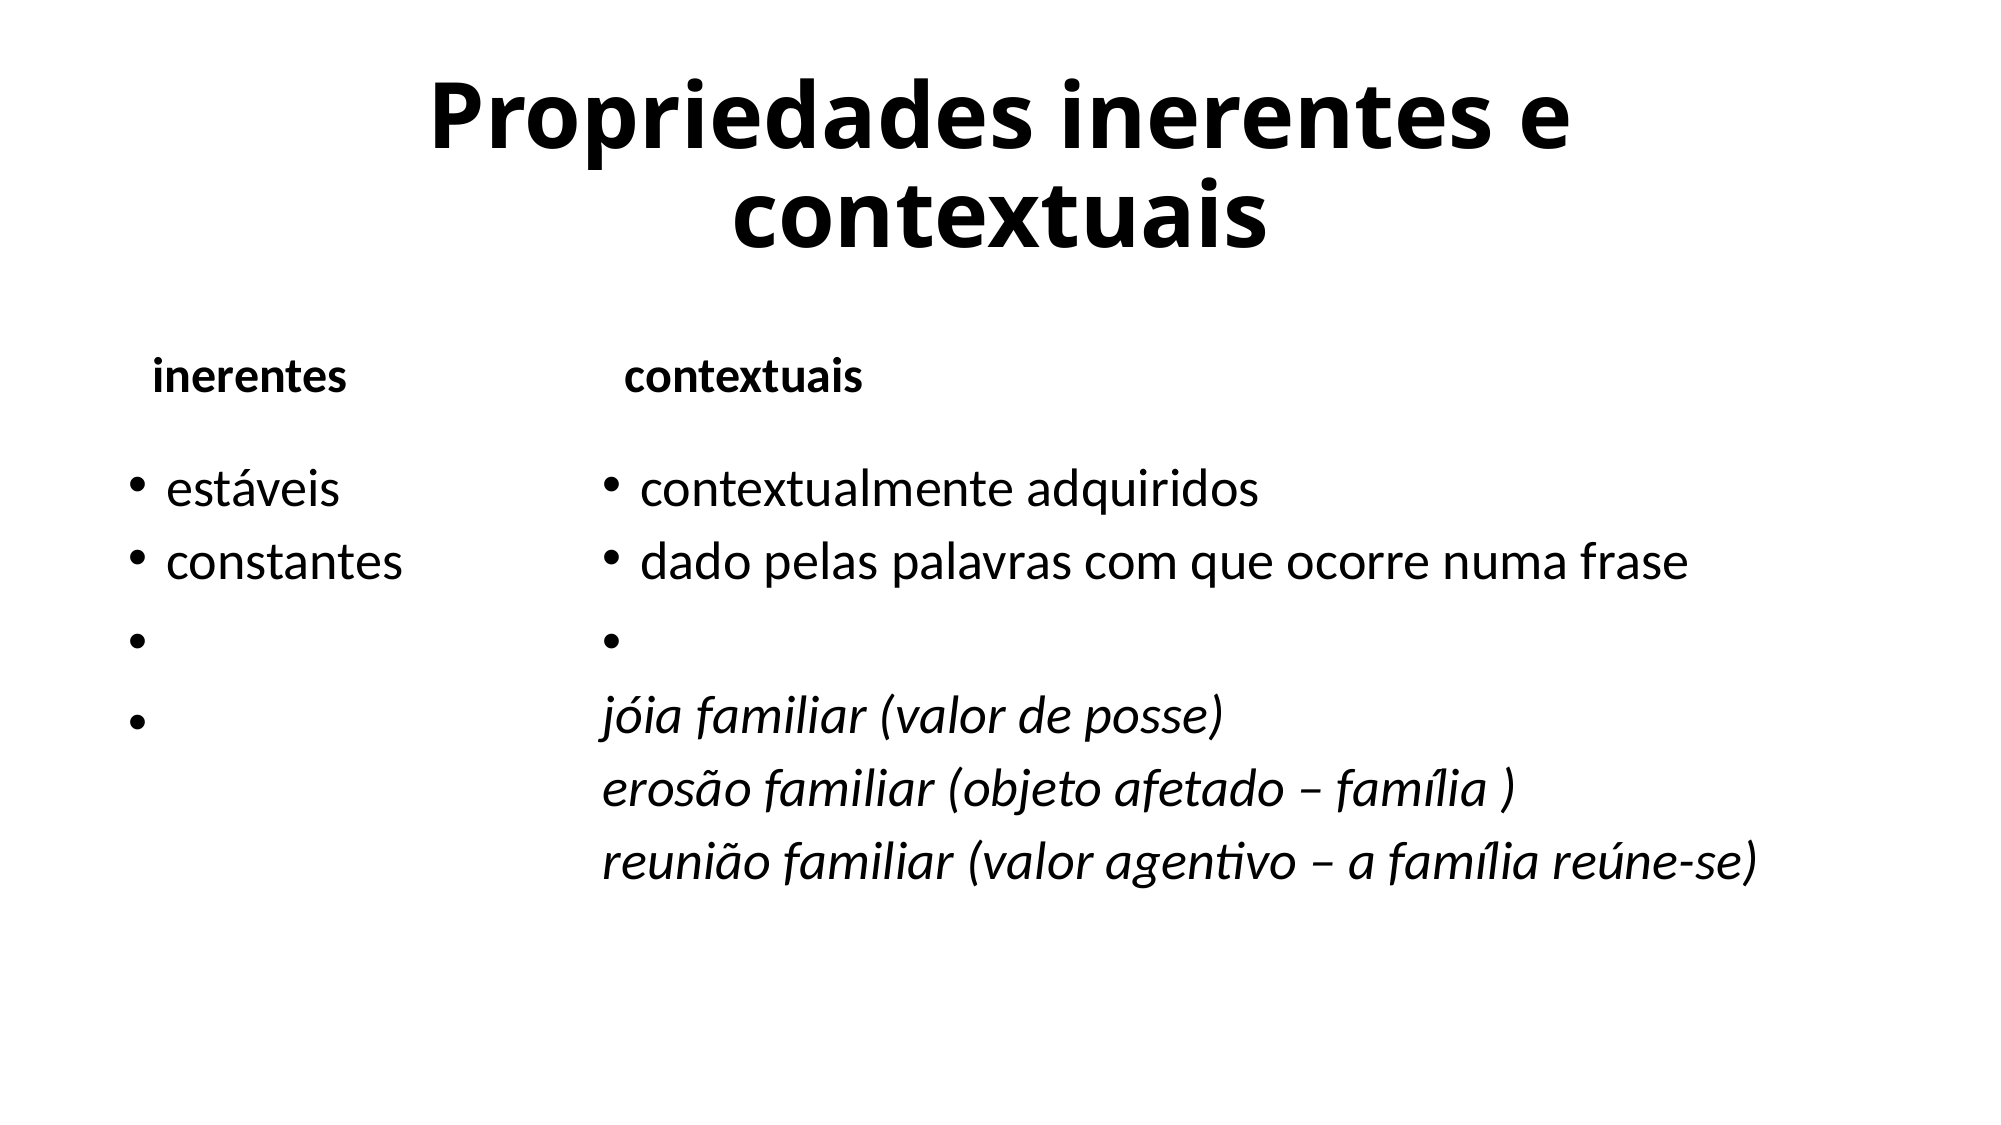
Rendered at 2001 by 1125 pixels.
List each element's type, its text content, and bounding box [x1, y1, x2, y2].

list estáveis constantes [113, 457, 538, 1016]
list contextualmente adquiridos dado pelas palavras com que ocorre numa frase jóia familiar (valor de posse) erosão familiar (objeto afetado – família ) reunião familiar (valor agentivo – a família reúne-se) [587, 457, 1863, 1016]
title Propriedades inerentes e contextuais [137, 59, 1863, 275]
list inerentes [137, 275, 609, 411]
list contextuais [609, 275, 1863, 411]
